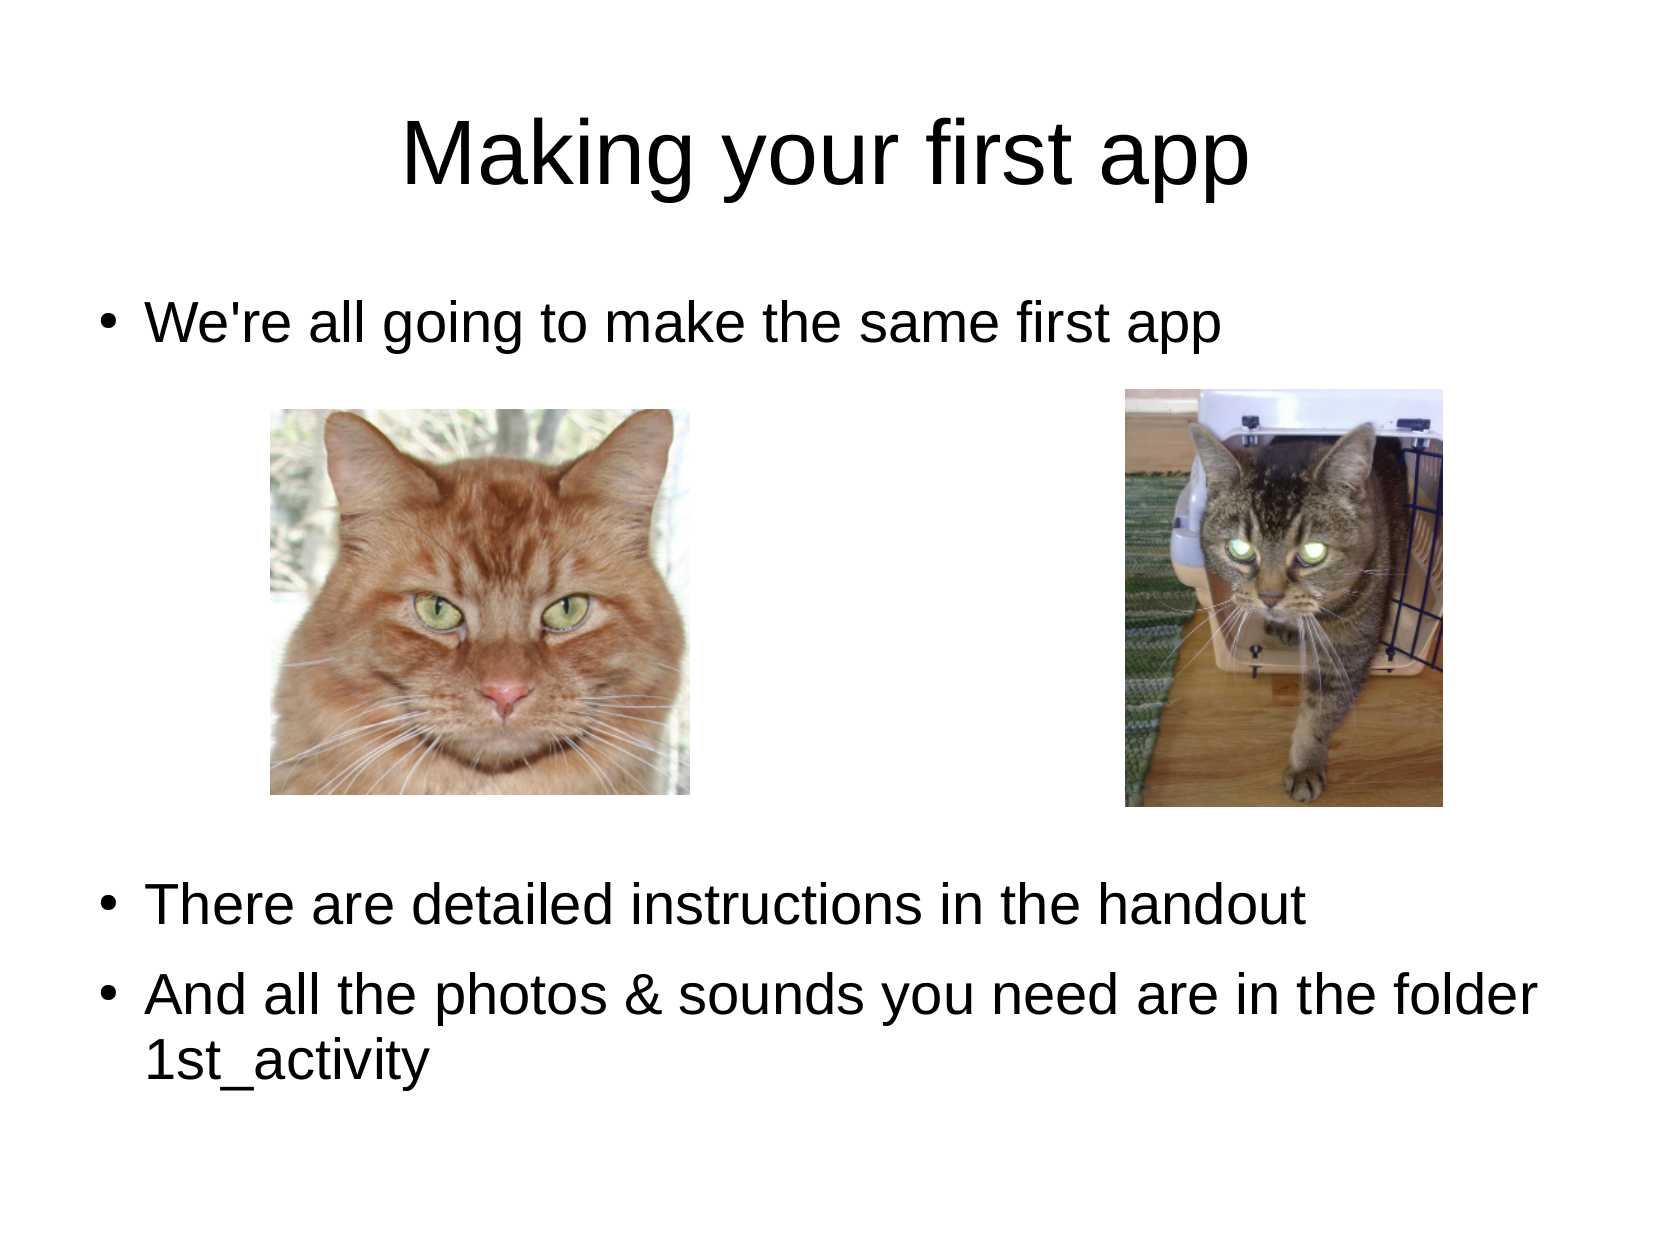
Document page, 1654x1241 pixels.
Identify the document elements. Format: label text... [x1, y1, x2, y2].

picture [1125, 389, 1443, 807]
title Making your first app [82, 49, 1571, 257]
picture [270, 409, 690, 796]
list We're all going to make the same first app There are detailed instructions in the handout And all the photos & sounds you need are in the folder 1st_activity [82, 290, 1576, 1096]
